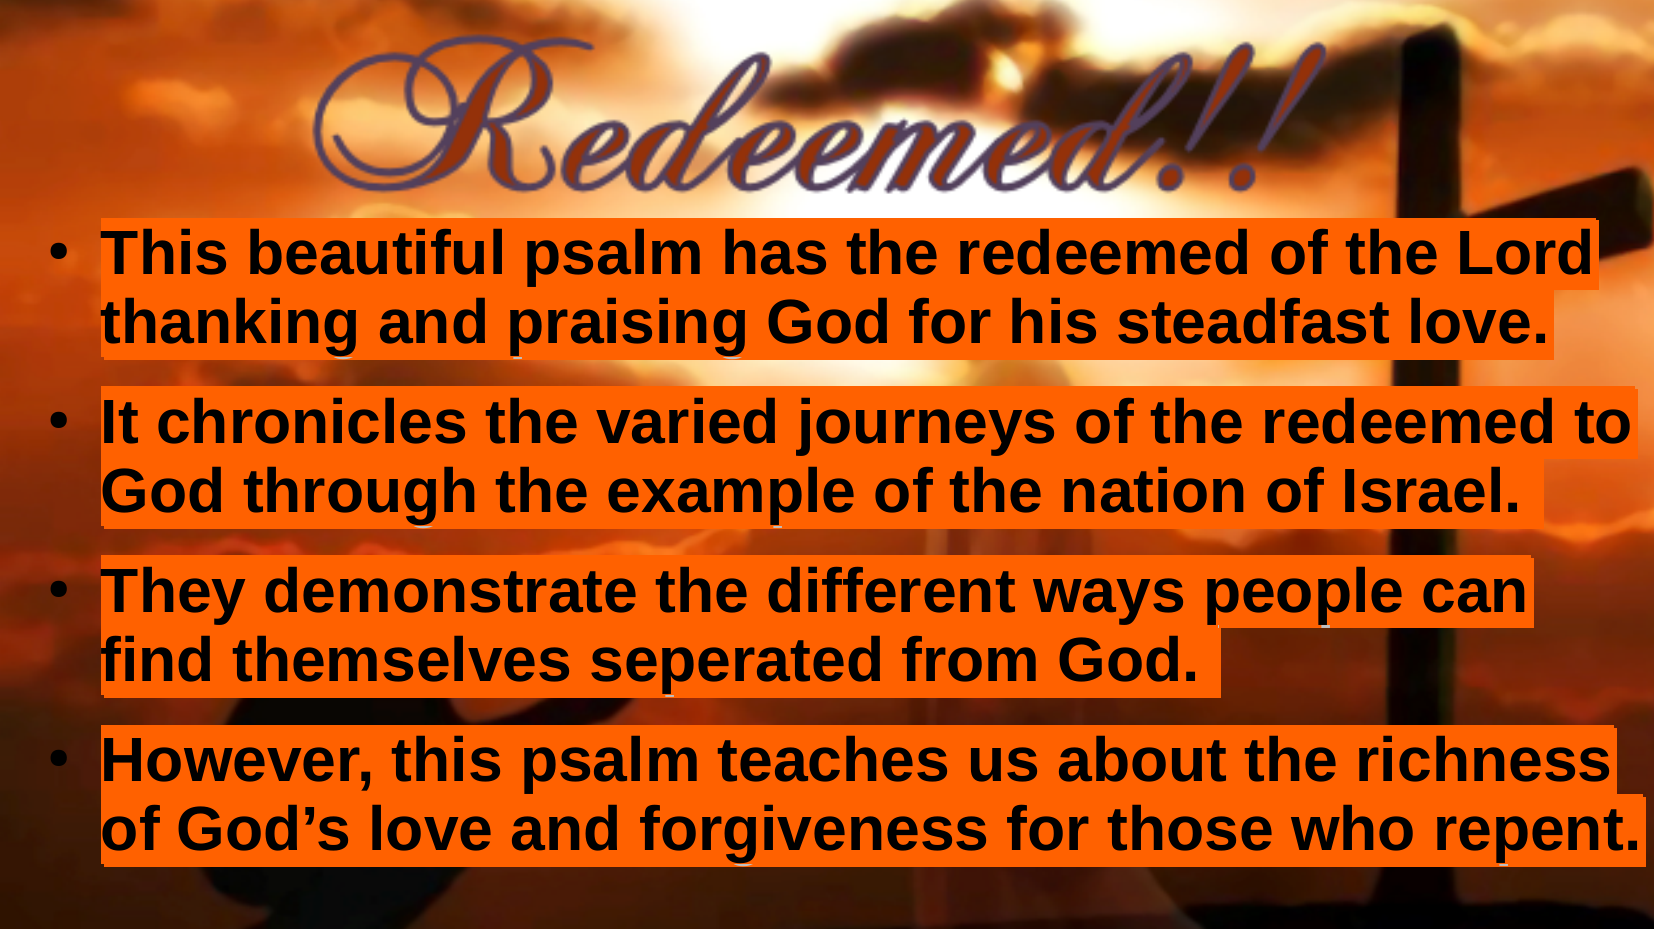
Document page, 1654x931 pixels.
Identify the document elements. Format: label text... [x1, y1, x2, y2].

picture [0, 0, 1654, 929]
list This beautiful psalm has the redeemed of the Lord thanking and praising God for his steadfast love. It chronicles the varied journeys of the redeemed to God through the example of the nation of Israel. They demonstrate the different ways people can find themselves seperated from God. However, this psalm teaches us about the richness of God’s love and forgiveness for those who repent. [30, 217, 1651, 916]
